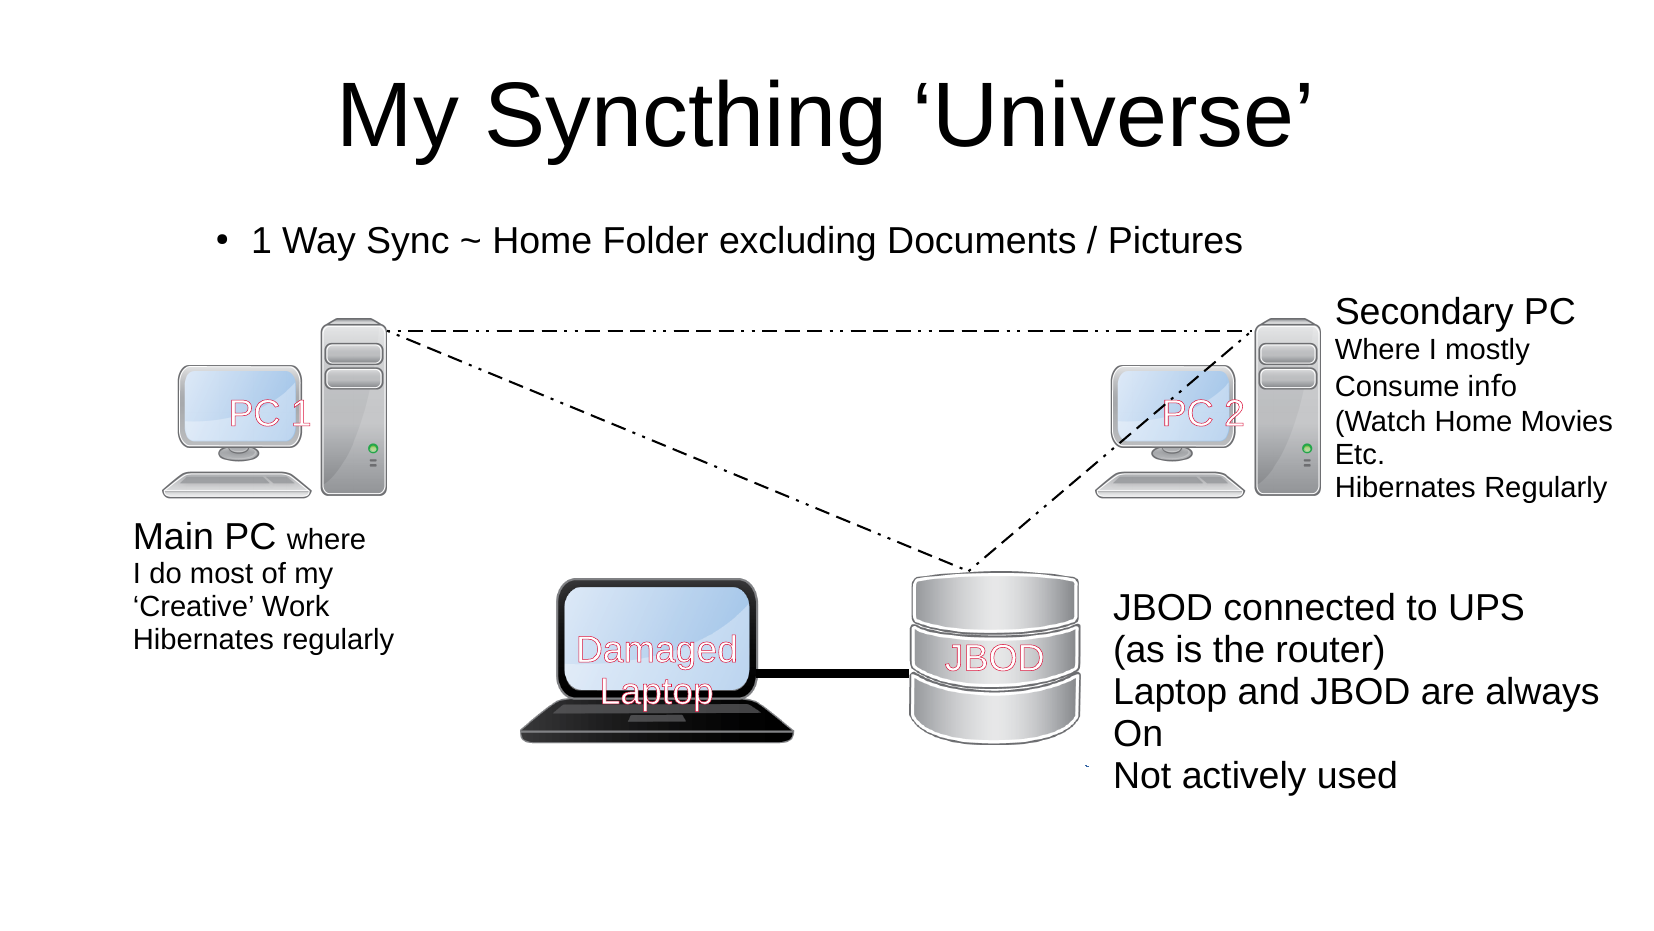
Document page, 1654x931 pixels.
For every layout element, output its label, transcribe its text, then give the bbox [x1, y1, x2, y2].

picture [507, 566, 806, 774]
title My Syncthing ‘Universe’ [82, 37, 1571, 193]
text_box Secondary PC Where I mostly Consume info (Watch Home Movies Etc. Hibernates Regularly [1320, 283, 1642, 509]
text_box JBOD connected to UPS (as is the router) Laptop and JBOD are always On Not actively used [1098, 578, 1615, 804]
picture [153, 318, 387, 507]
text_box Main PC where I do most of my ‘Creative’ Work Hibernates regularly [118, 507, 410, 664]
picture [1086, 318, 1320, 507]
picture [909, 571, 1081, 745]
text_box 1 Way Sync ~ Home Folder excluding Documents / Pictures [200, 212, 1259, 270]
